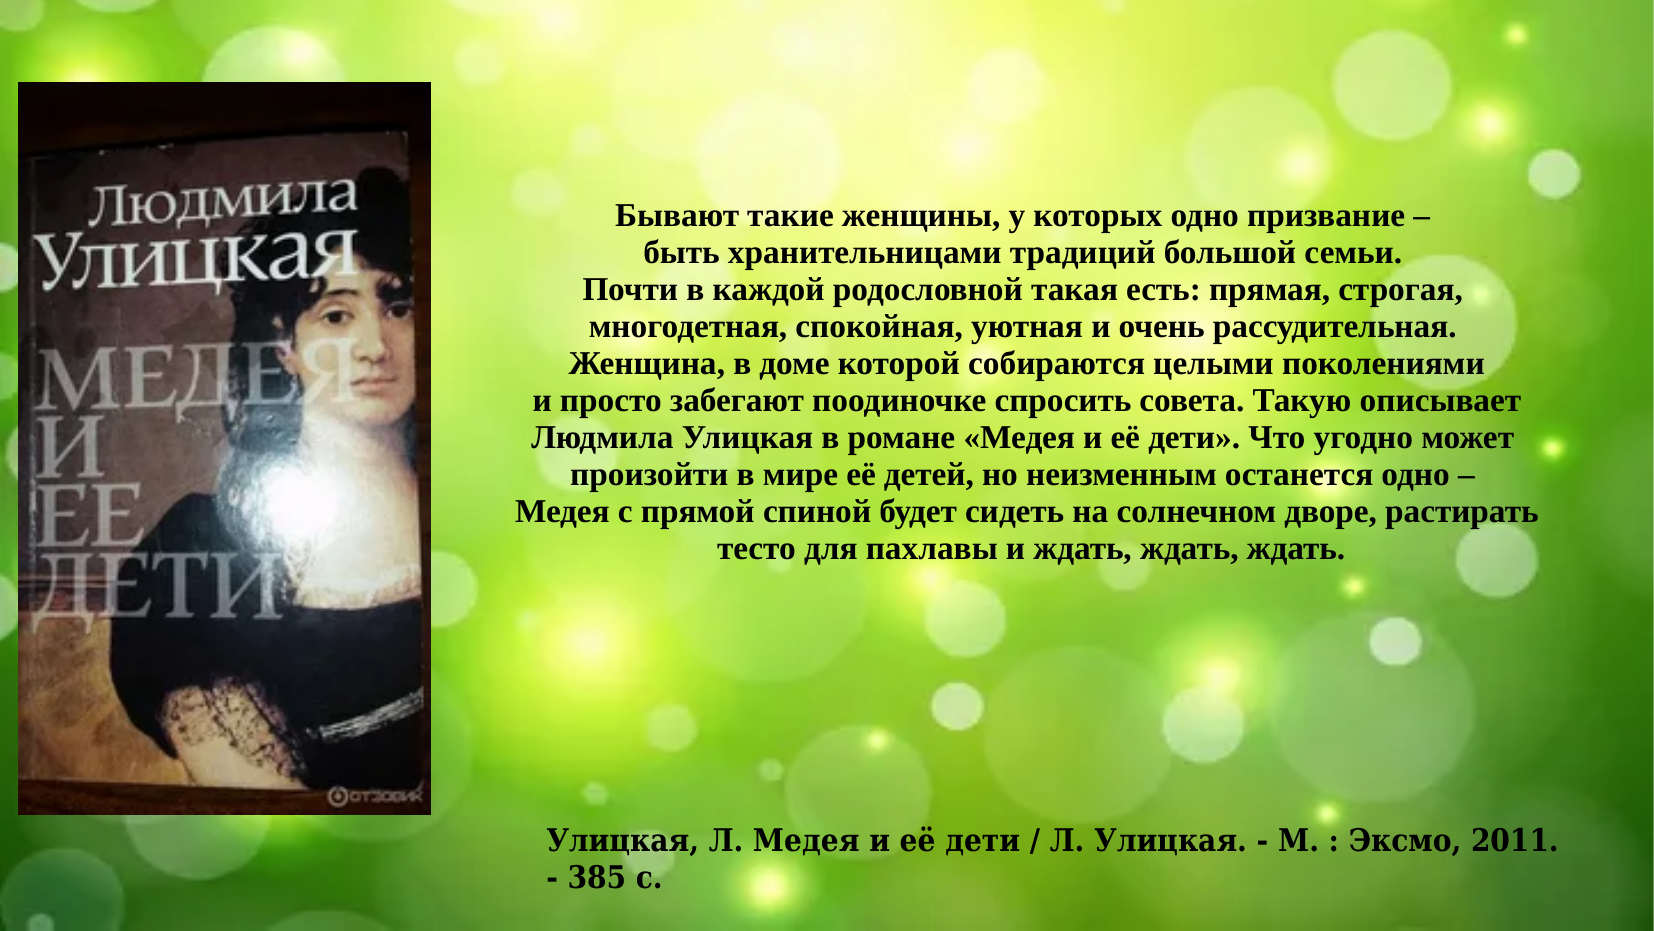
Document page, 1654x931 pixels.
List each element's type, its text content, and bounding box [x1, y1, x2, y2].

picture [0, 0, 1654, 931]
text_box Улицкая, Л. Медея и её дети / Л. Улицкая. - М. : Эксмо, 2011. - 385 с. [531, 838, 1583, 867]
text_box Бывают такие женщины, у которых одно призвание – быть хранительницами традиций большой семьи. Почти в каждой родословной такая есть: прямая, строгая, многодетная, спокойная, уютная и очень рассудительная. Женщина, в доме которой собираются целыми поколениями и просто забегают поодиночке спросить совета. Такую описывает Людмила Улицкая в романе «Медея и её дети». Что угодно может произойти в мире её детей, но неизменным останется одно – Медея с прямой спиной будет сидеть на солнечном дворе, растирать тесто для пахлавы и ждать, ждать, ждать. [448, 188, 1607, 838]
